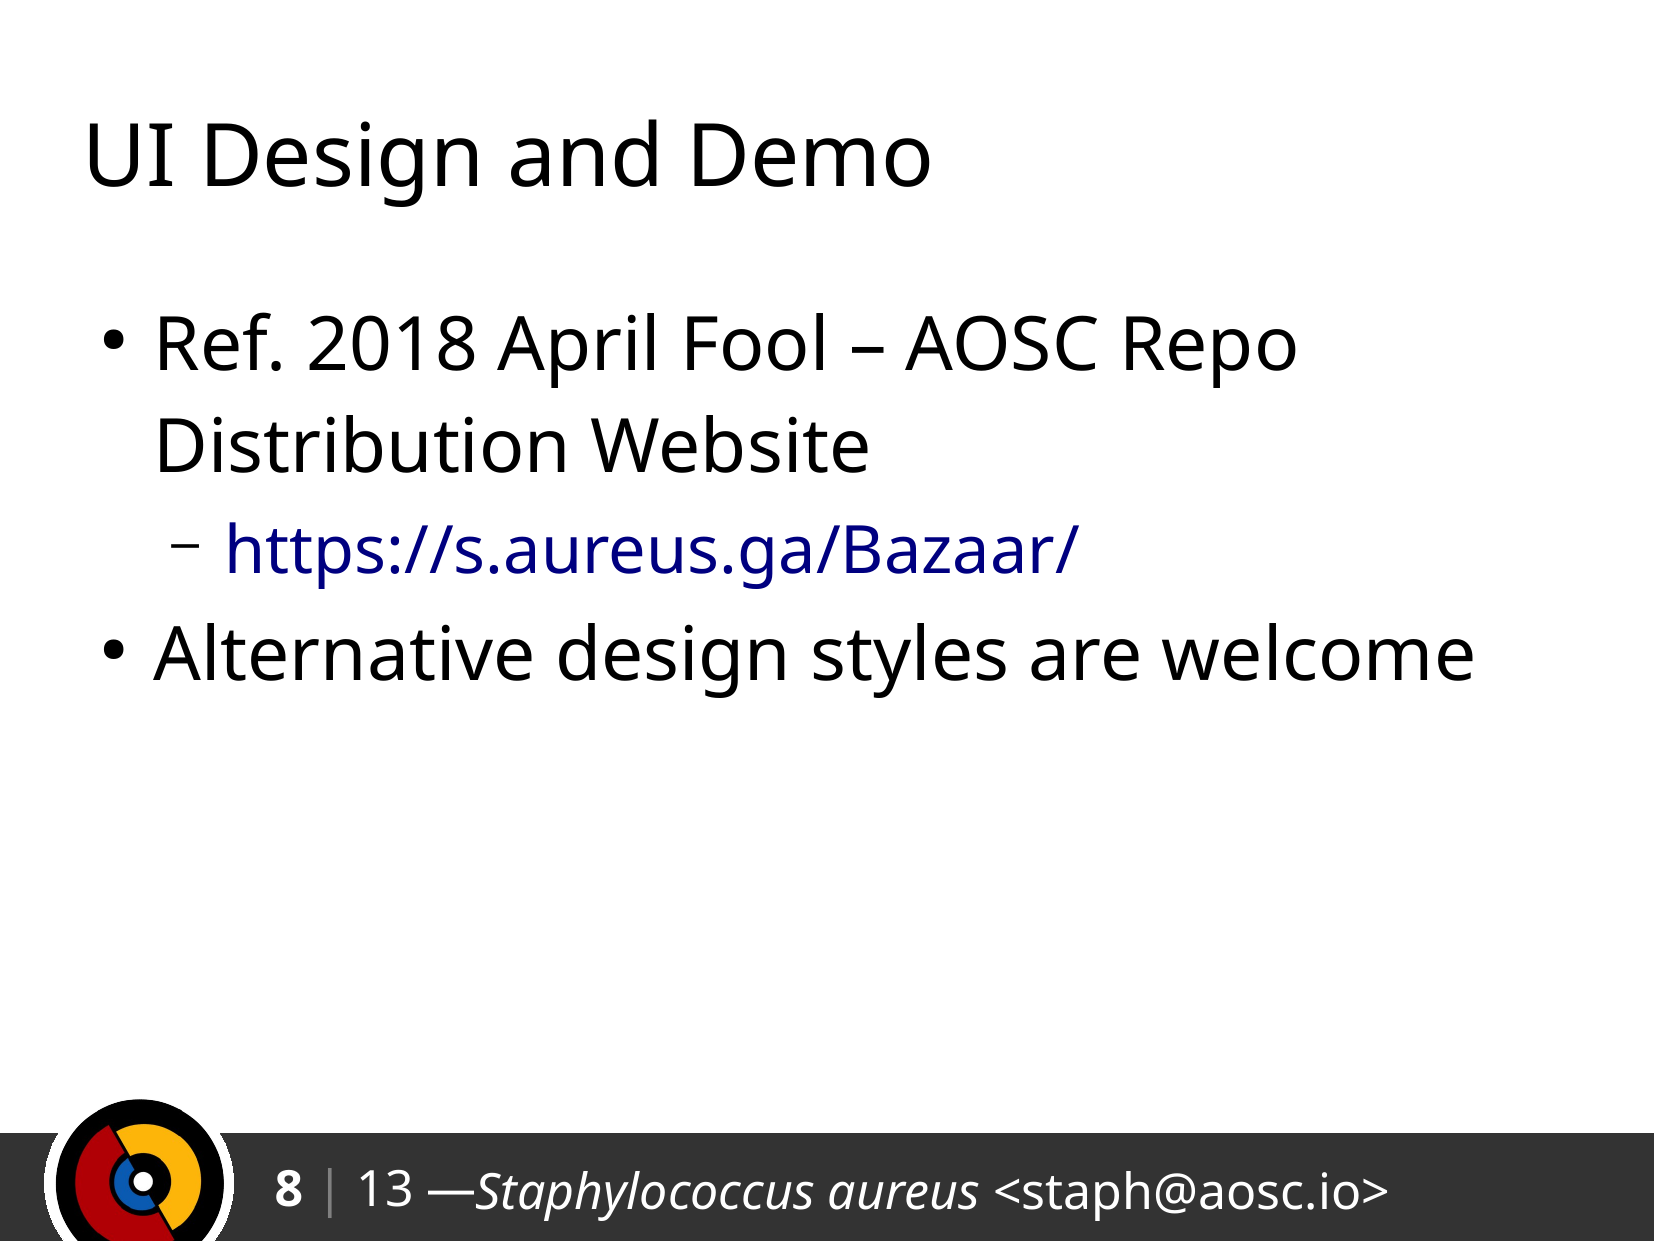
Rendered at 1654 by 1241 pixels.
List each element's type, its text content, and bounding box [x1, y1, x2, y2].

title UI Design and Demo [82, 49, 1571, 257]
picture [20, 1064, 259, 1241]
list Ref. 2018 April Fool – AOSC Repo Distribution Website https://s.aureus.ga/Bazaar/ Alternative design styles are welcome [82, 290, 1571, 1010]
